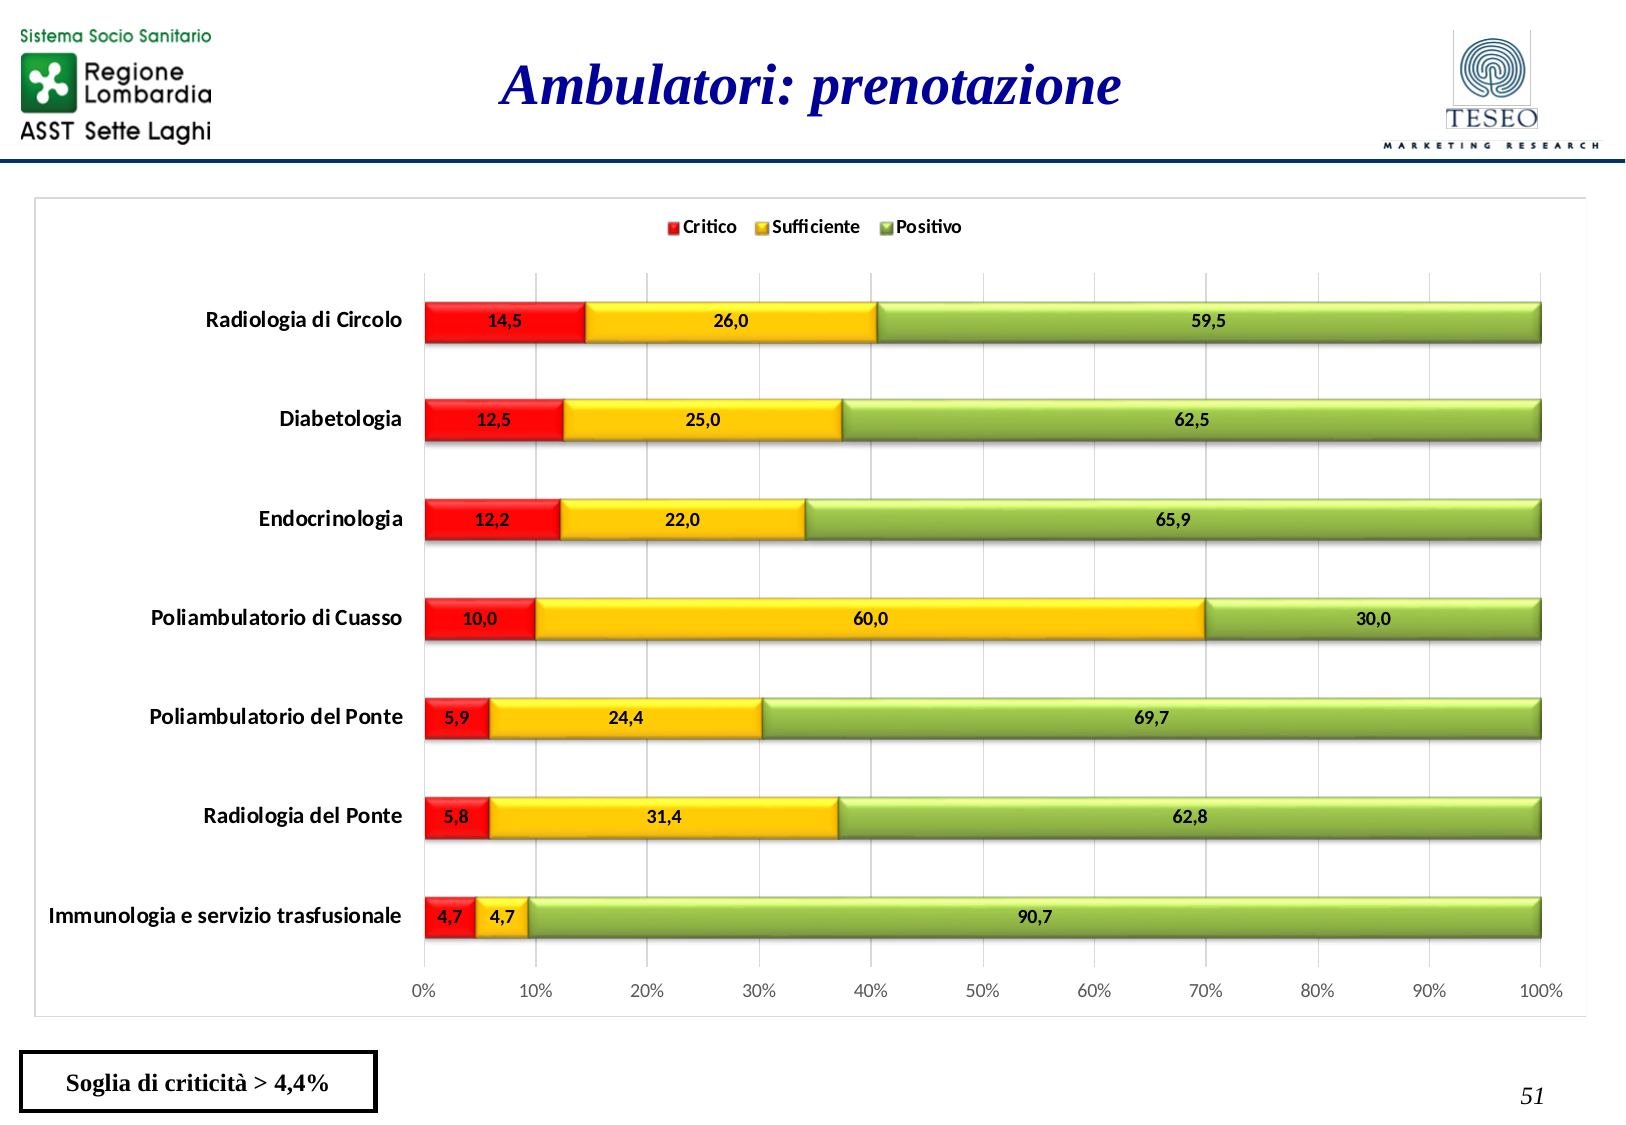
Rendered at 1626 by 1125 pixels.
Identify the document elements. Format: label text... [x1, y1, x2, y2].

picture [1381, 30, 1604, 149]
picture [34, 197, 1587, 1017]
picture [21, 26, 211, 148]
text_box Soglia di criticità > 4,4% [21, 1052, 376, 1112]
text_box Ambulatori: prenotazione [268, 18, 1356, 144]
